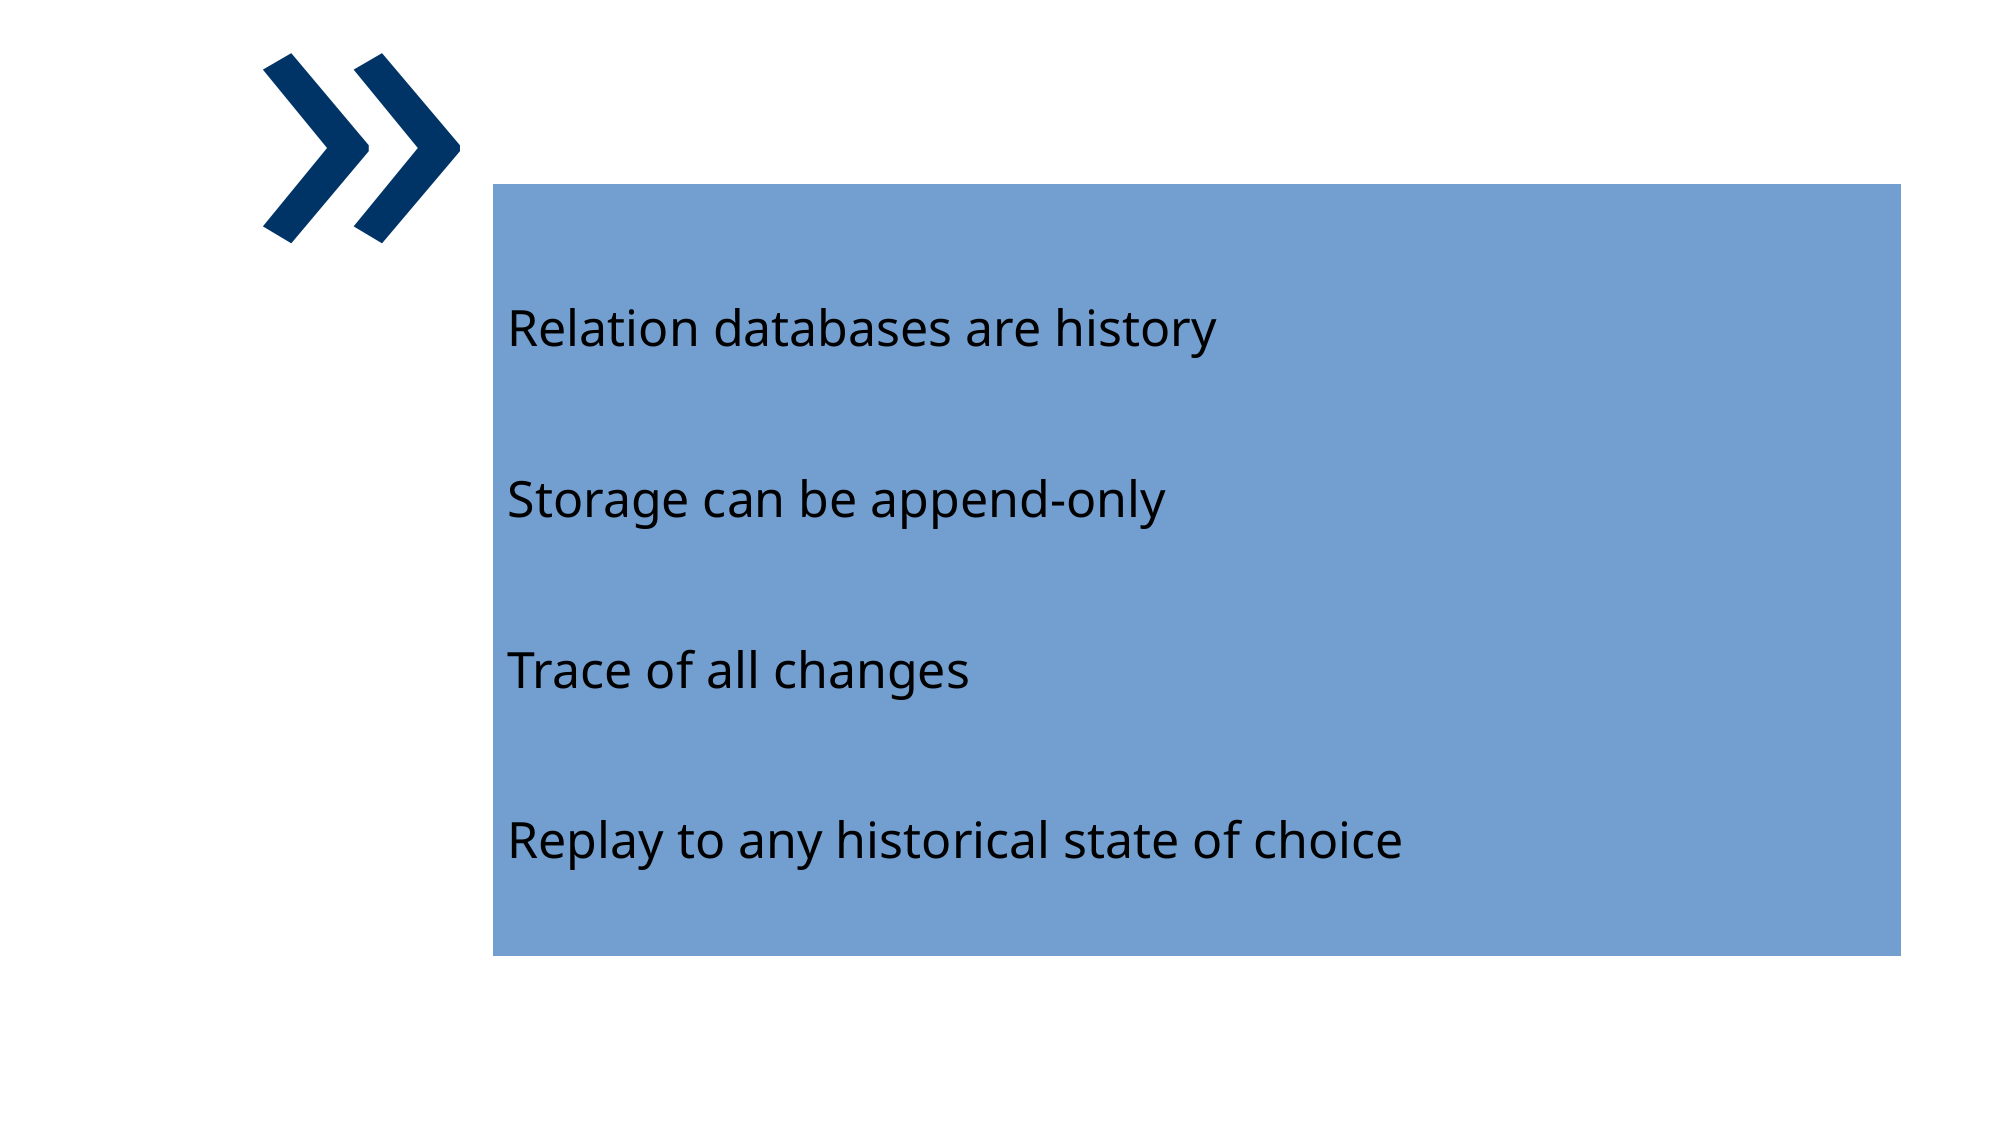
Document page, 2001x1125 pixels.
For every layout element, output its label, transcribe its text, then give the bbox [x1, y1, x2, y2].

text_box » [230, 0, 426, 576]
table_header Relation databases are history Storage can be append-only Trace of all changes Replay to any historical state of choice [493, 184, 1901, 956]
